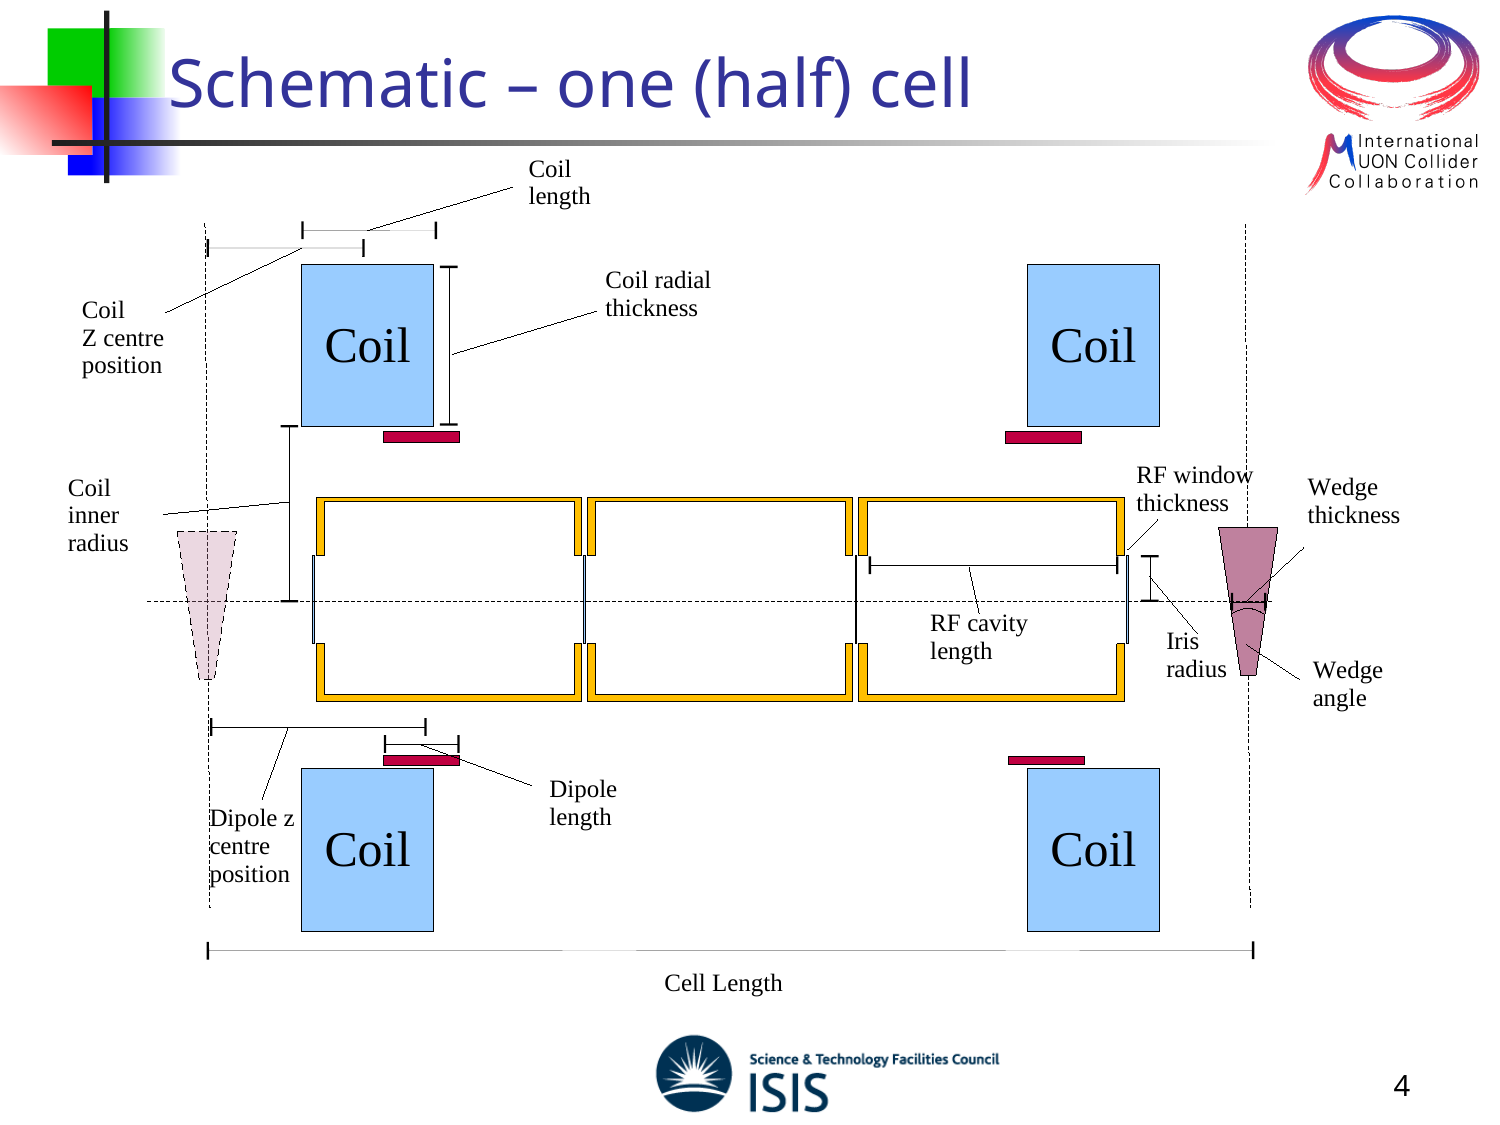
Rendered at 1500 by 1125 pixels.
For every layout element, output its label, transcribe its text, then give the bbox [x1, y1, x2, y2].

picture [1305, 15, 1480, 195]
text_box Iris radius [1151, 620, 1262, 716]
text_box RF window thickness [1121, 454, 1269, 550]
text_box [383, 755, 460, 766]
text_box Coil [1027, 768, 1160, 932]
text_box Coil Z centre position [67, 288, 179, 387]
text_box Dipole z centre position [194, 797, 310, 896]
text_box Wedge thickness [1292, 466, 1416, 562]
text_box [1222, 527, 1278, 602]
text_box Coil radial thickness [590, 259, 727, 355]
picture [640, 1021, 1167, 1125]
title Schematic – one (half) cell [168, 0, 1447, 176]
text_box Coil length [513, 147, 624, 243]
text_box [383, 431, 460, 443]
text_box [177, 531, 237, 680]
text_box RF cavity length [915, 601, 1043, 697]
text_box [1005, 431, 1082, 444]
text_box [1231, 603, 1266, 635]
text_box [312, 497, 1129, 702]
text_box Coil [301, 264, 434, 427]
text_box Dipole length [534, 767, 645, 863]
text_box [1008, 756, 1085, 765]
text_box Wedge angle [1298, 649, 1409, 745]
text_box Coil [1027, 264, 1160, 427]
text_box Coil [301, 768, 434, 932]
text_box Coil inner radius [53, 466, 164, 565]
text_box Cell Length [649, 961, 799, 1004]
